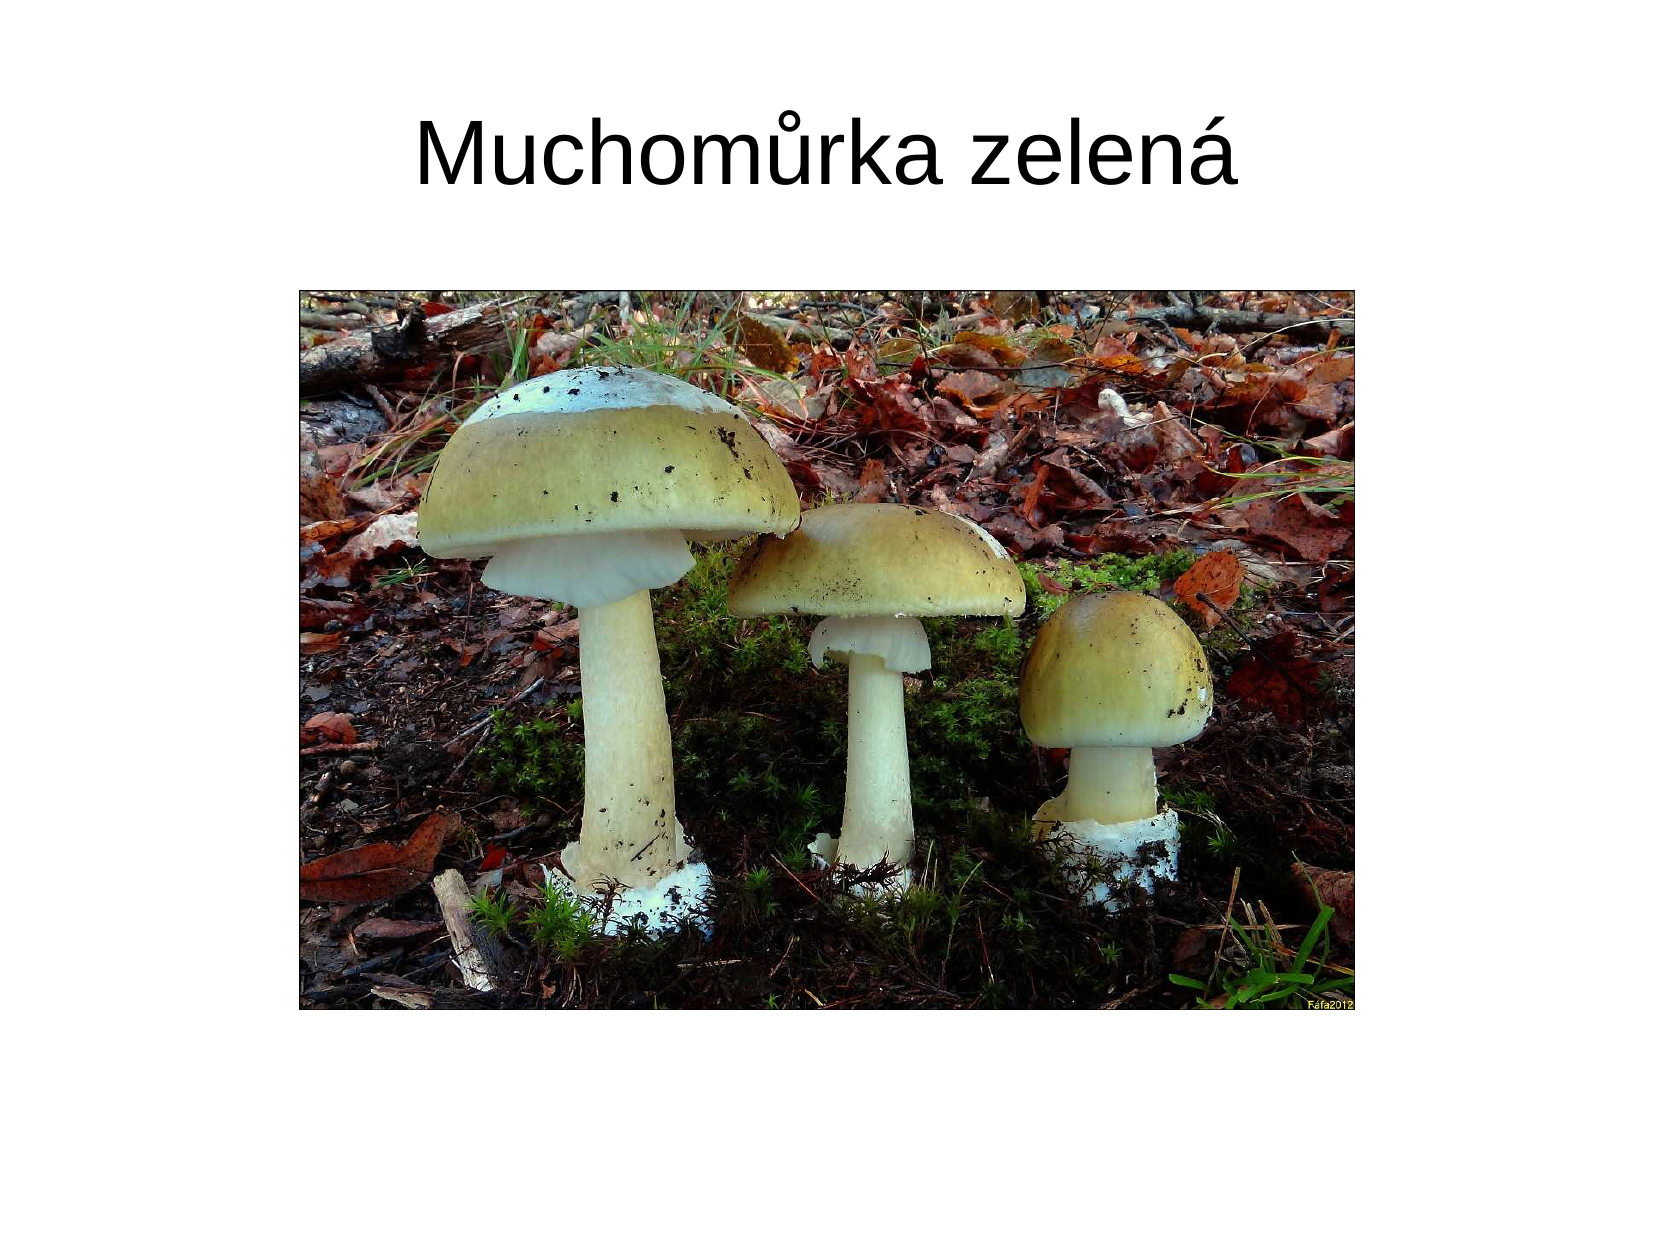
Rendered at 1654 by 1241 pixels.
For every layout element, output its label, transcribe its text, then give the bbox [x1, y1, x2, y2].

title Muchomůrka zelená [82, 49, 1571, 257]
picture [299, 290, 1355, 1010]
